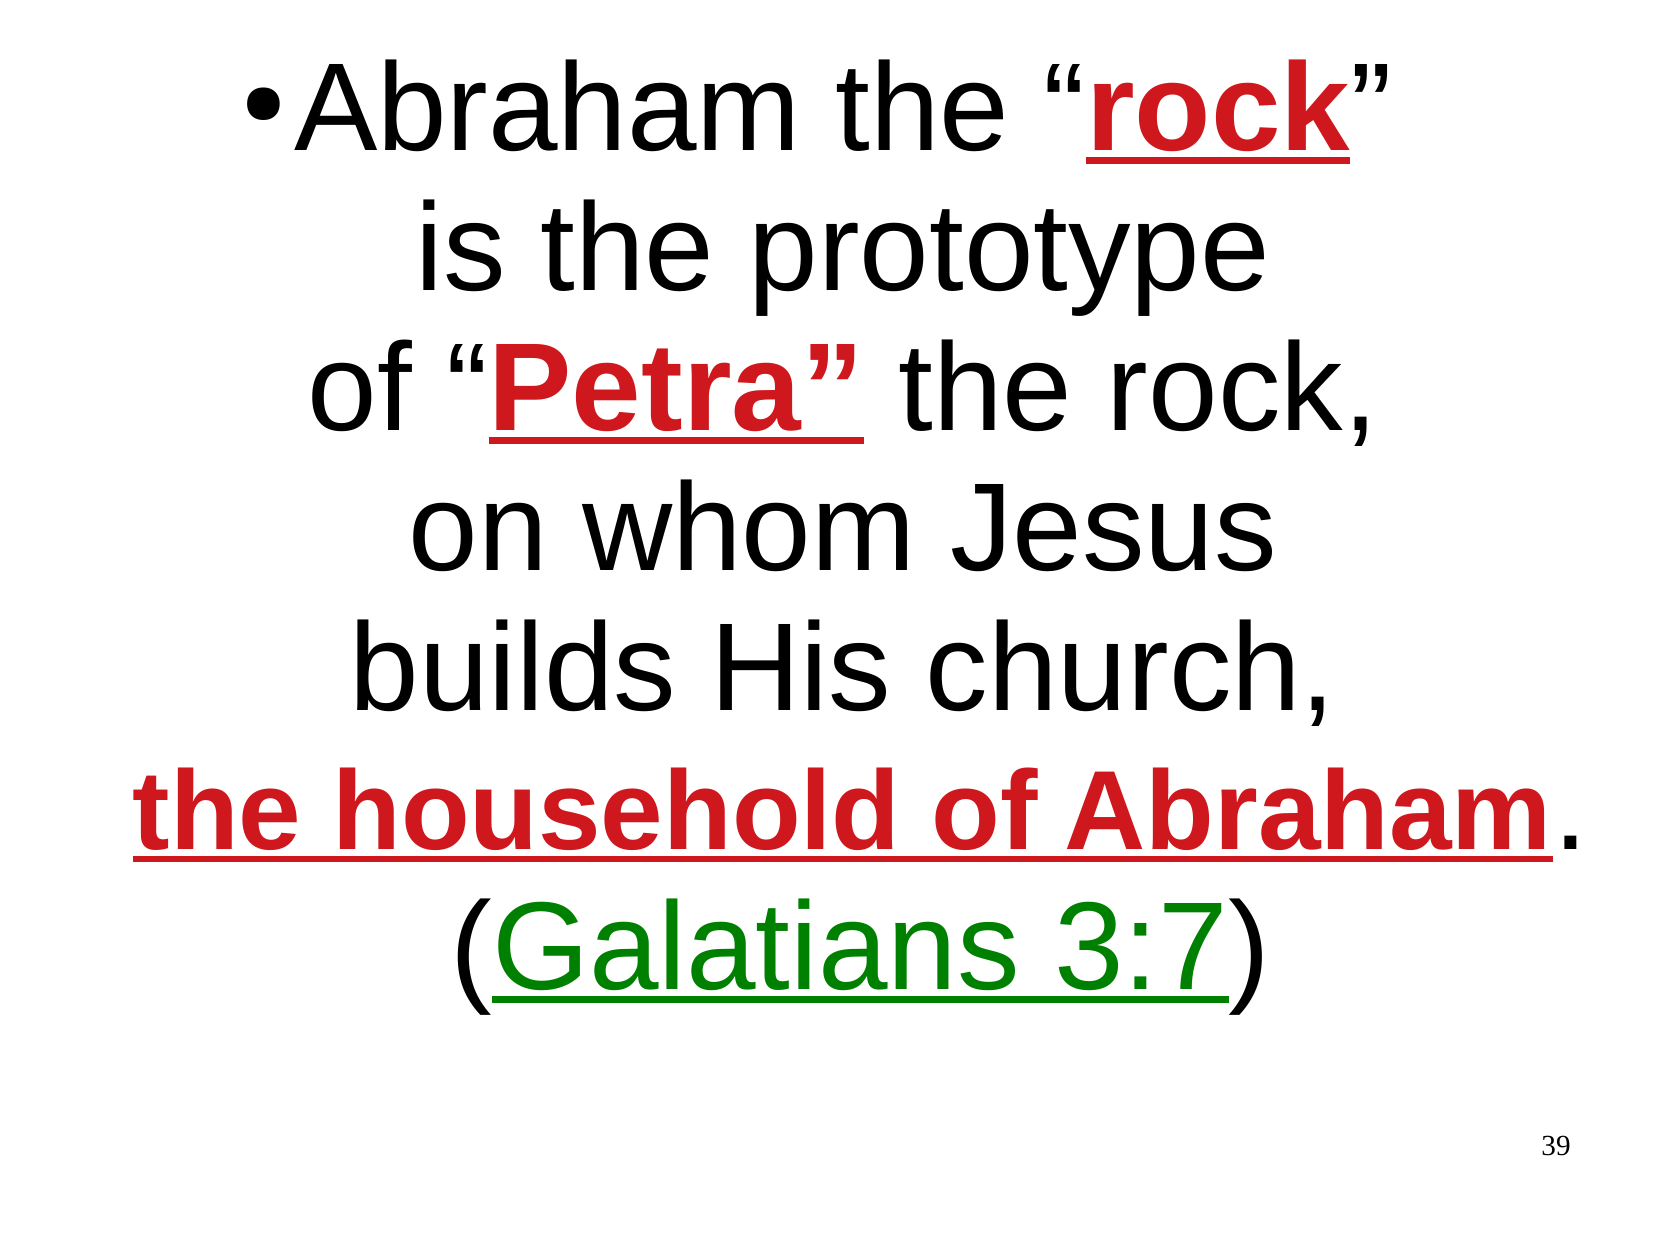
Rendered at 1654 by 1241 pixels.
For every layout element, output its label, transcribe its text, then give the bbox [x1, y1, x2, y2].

list Abraham the “rock” is the prototype of “Petra” the rock, on whom Jesus builds His church, the household of Abraham. (Galatians 3:7) [37, 37, 1613, 1238]
